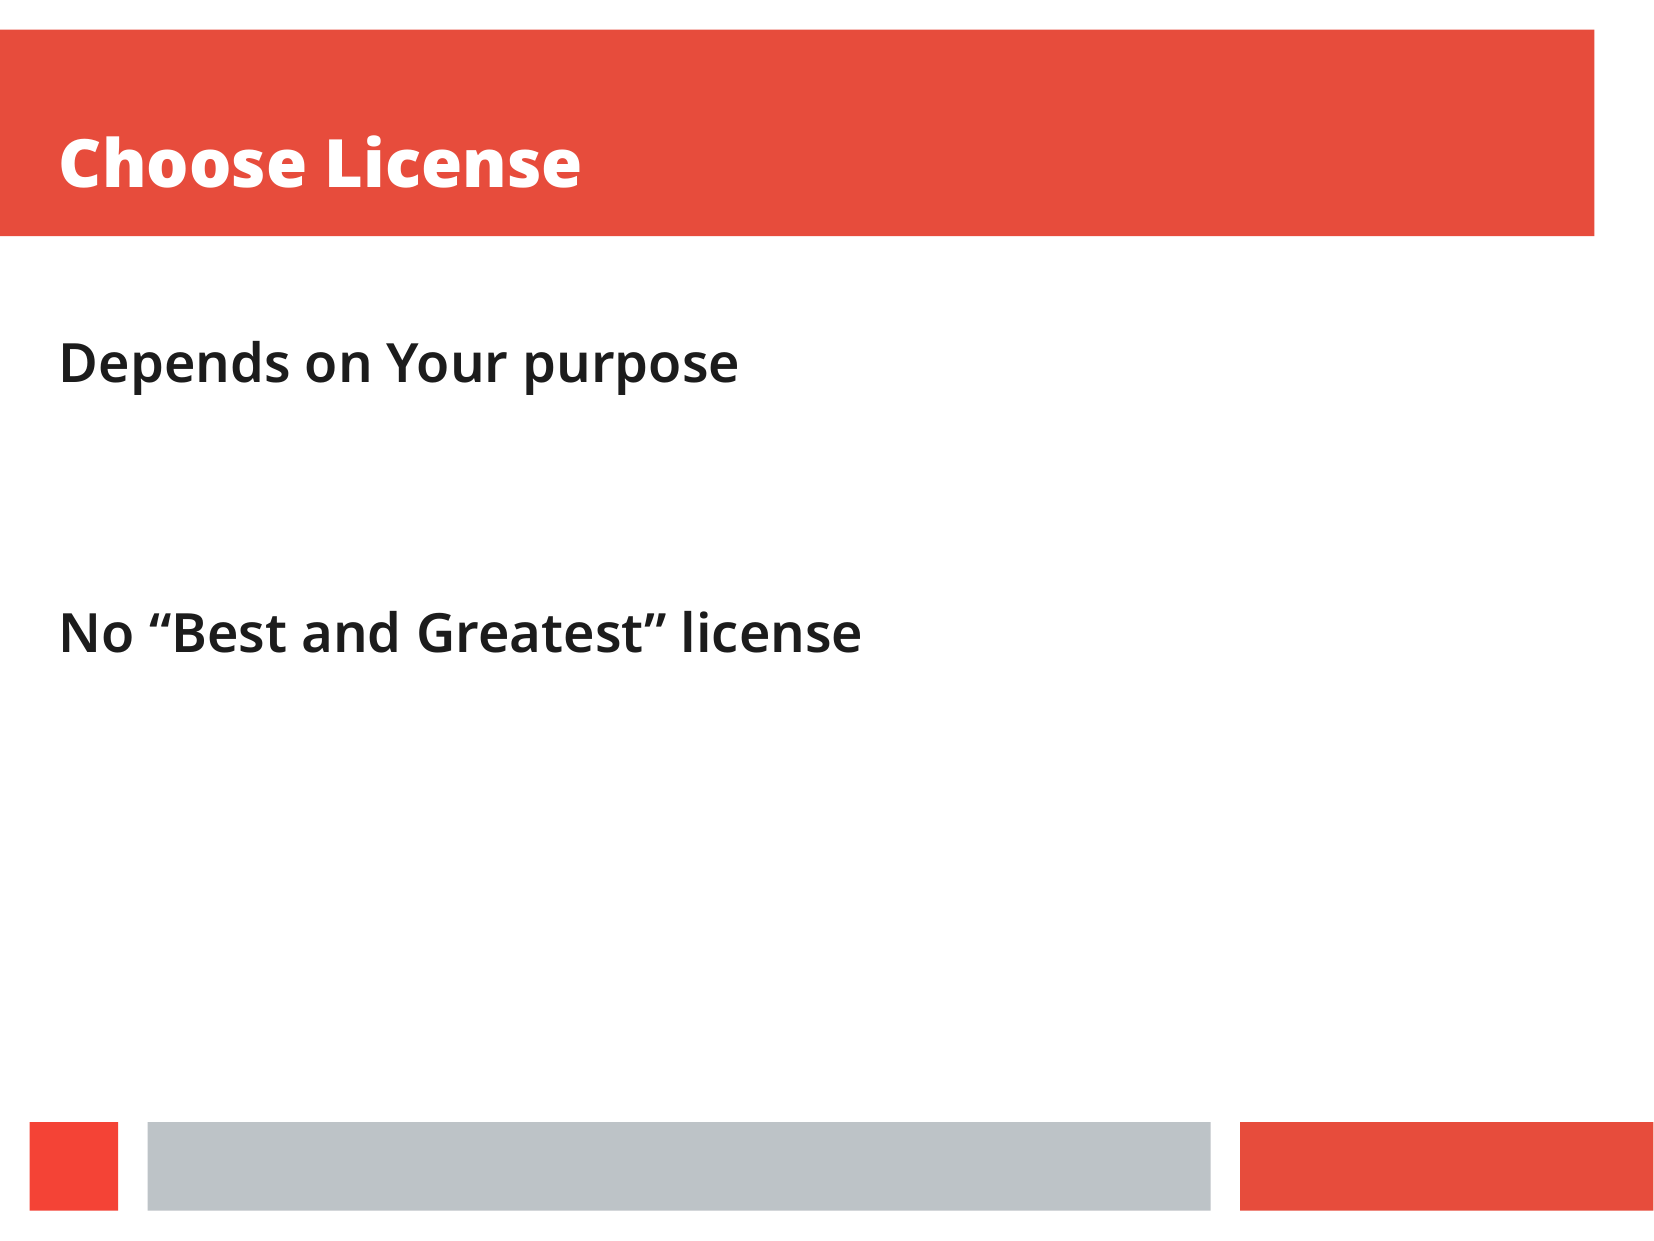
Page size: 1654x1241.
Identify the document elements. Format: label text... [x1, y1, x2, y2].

subtitle Depends on Your purpose No “Best and Greatest” license [59, 324, 1565, 1093]
title Choose License [59, 59, 1595, 207]
